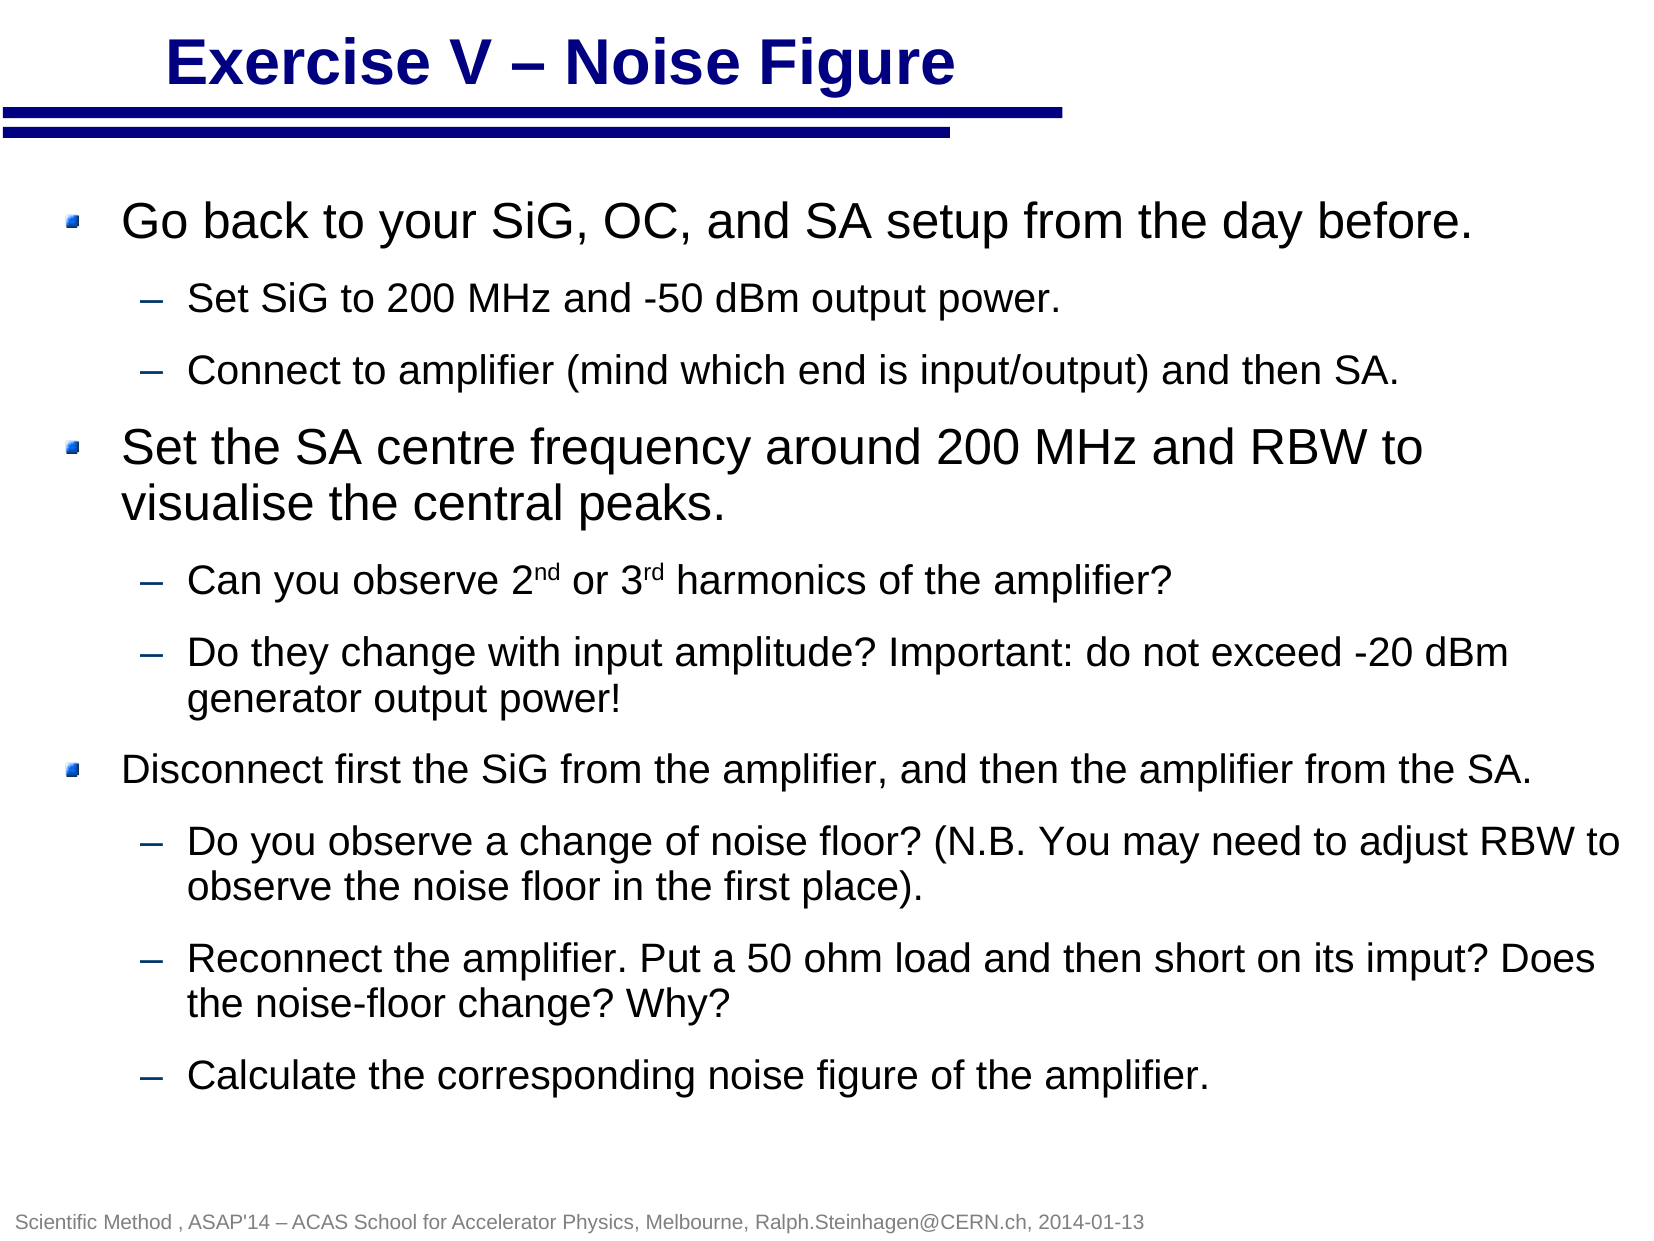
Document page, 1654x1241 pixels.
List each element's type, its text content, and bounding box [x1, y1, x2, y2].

list Go back to your SiG, OC, and SA setup from the day before. Set SiG to 200 MHz and -50 dBm output power. Connect to amplifier (mind which end is input/output) and then SA. Set the SA centre frequency around 200 MHz and RBW to visualise the central peaks. Can you observe 2nd or 3rd harmonics of the amplifier? Do they change with input amplitude? Important: do not exceed -20 dBm generator output power! Disconnect first the SiG from the amplifier, and then the amplifier from the SA. Do you observe a change of noise floor? (N.B. You may need to adjust RBW to observe the noise floor in the first place). Reconnect the amplifier. Put a 50 ohm load and then short on its imput? Does the noise-floor change? Why? Calculate the corresponding noise figure of the amplifier. [65, 192, 1628, 1205]
title Exercise V – Noise Figure [165, 0, 1323, 124]
